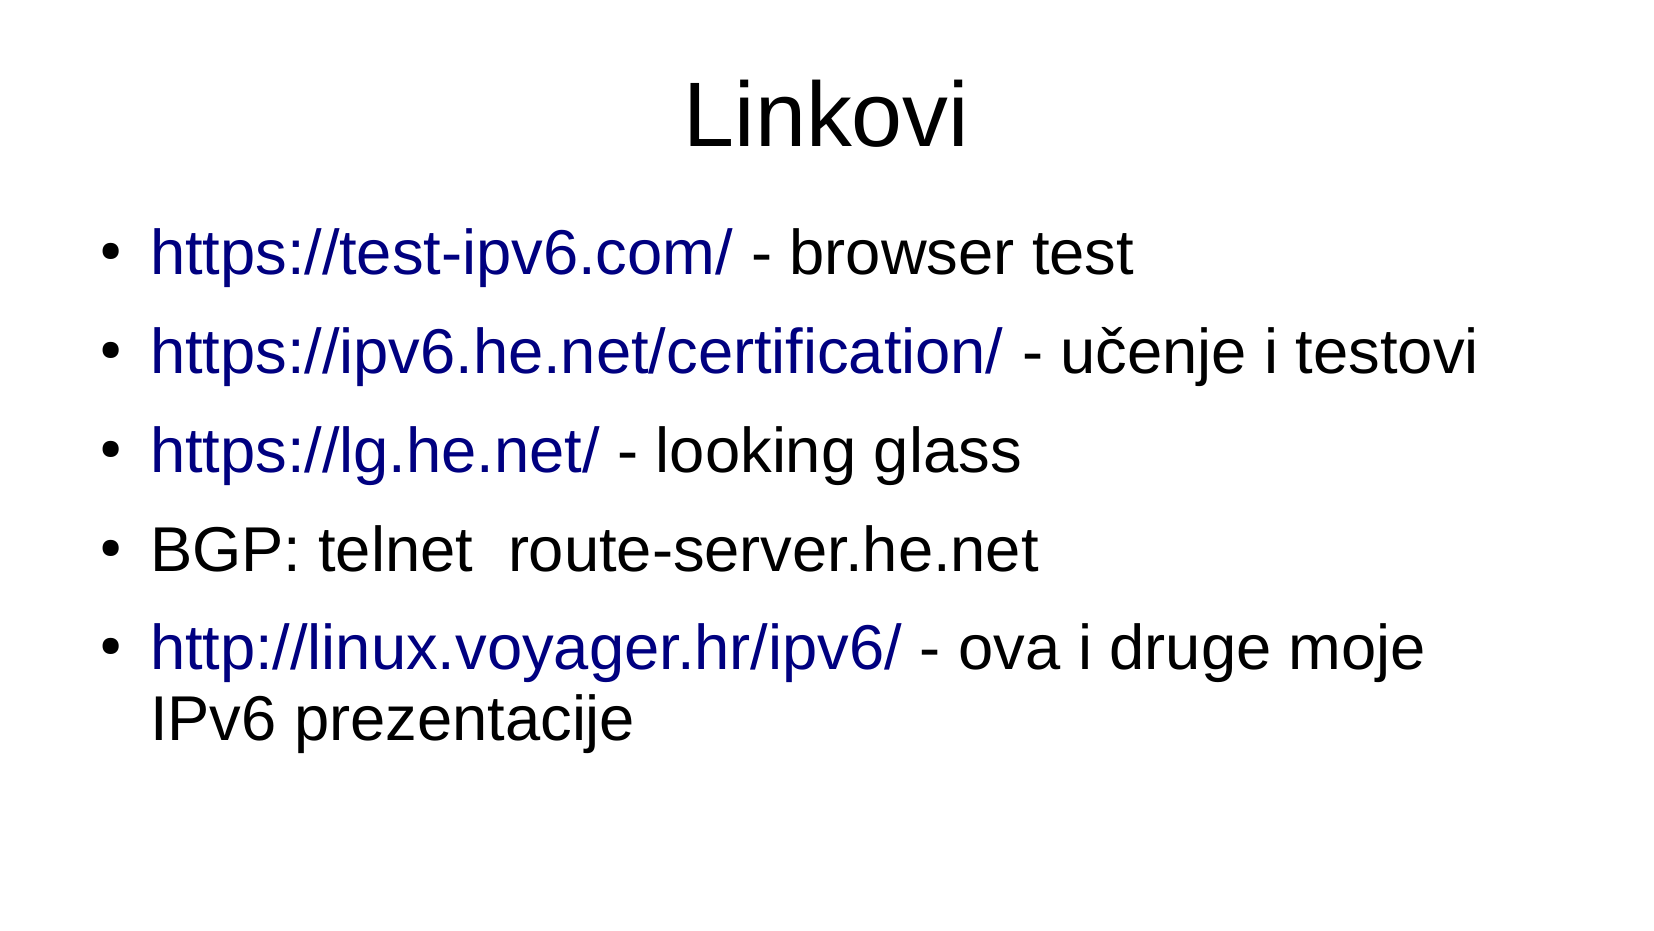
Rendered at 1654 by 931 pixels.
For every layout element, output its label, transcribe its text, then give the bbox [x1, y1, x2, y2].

list https://test-ipv6.com/ - browser test https://ipv6.he.net/certification/ - učenje i testovi https://lg.he.net/ - looking glass BGP: telnet route-server.he.net http://linux.voyager.hr/ipv6/ - ova i druge moje IPv6 prezentacije [82, 217, 1571, 758]
title Linkovi [82, 37, 1571, 193]
